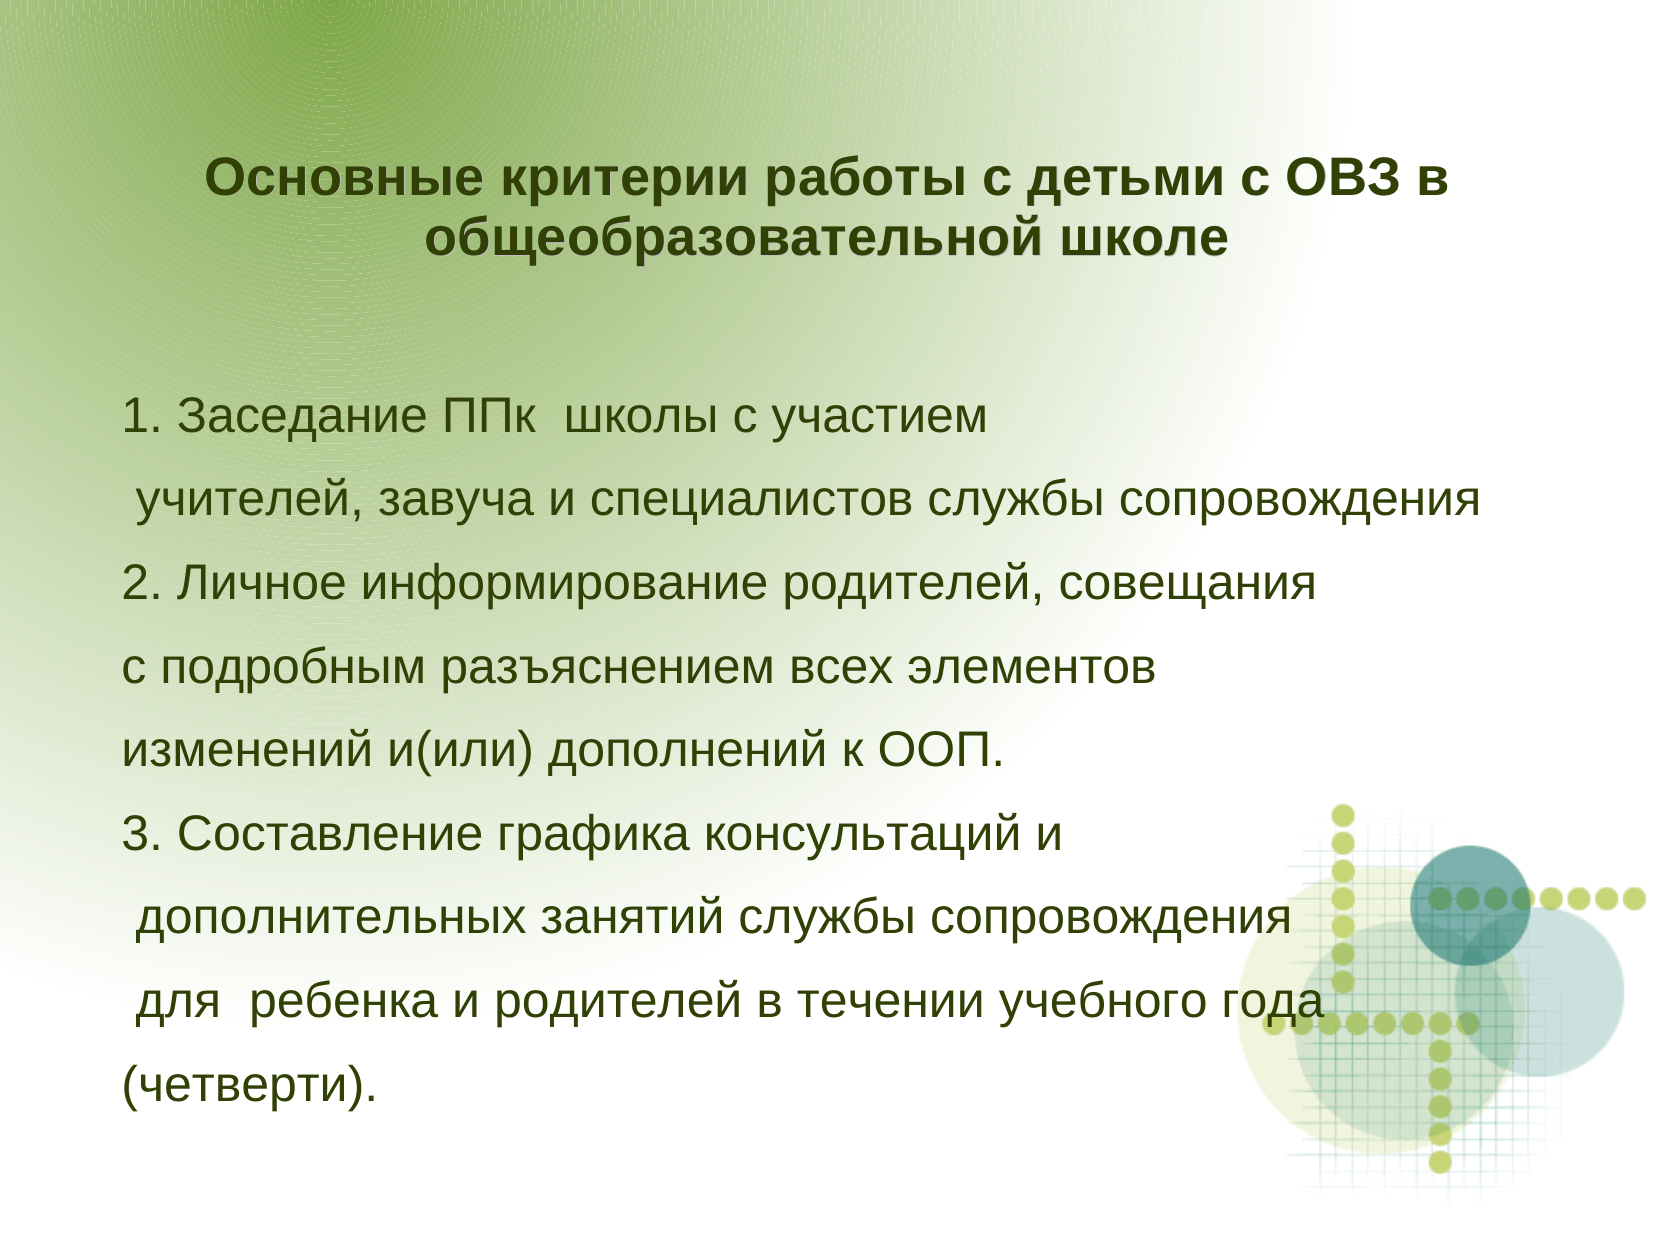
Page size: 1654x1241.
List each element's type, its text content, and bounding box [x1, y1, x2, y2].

subtitle 1. Заседание ППк школы с участием учителей, завуча и специалистов службы сопровождения 2. Личное информирование родителей, совещания с подробным разъяснением всех элементов изменений и(или) дополнений к ООП. 3. Составление графика консультаций и дополнительных занятий службы сопровождения для ребенка и родителей в течении учебного года (четверти). [121, 352, 1534, 1119]
title Основные критерии работы с детьми с ОВЗ в общеобразовательной школе [121, 110, 1534, 303]
picture [1224, 792, 1654, 1211]
